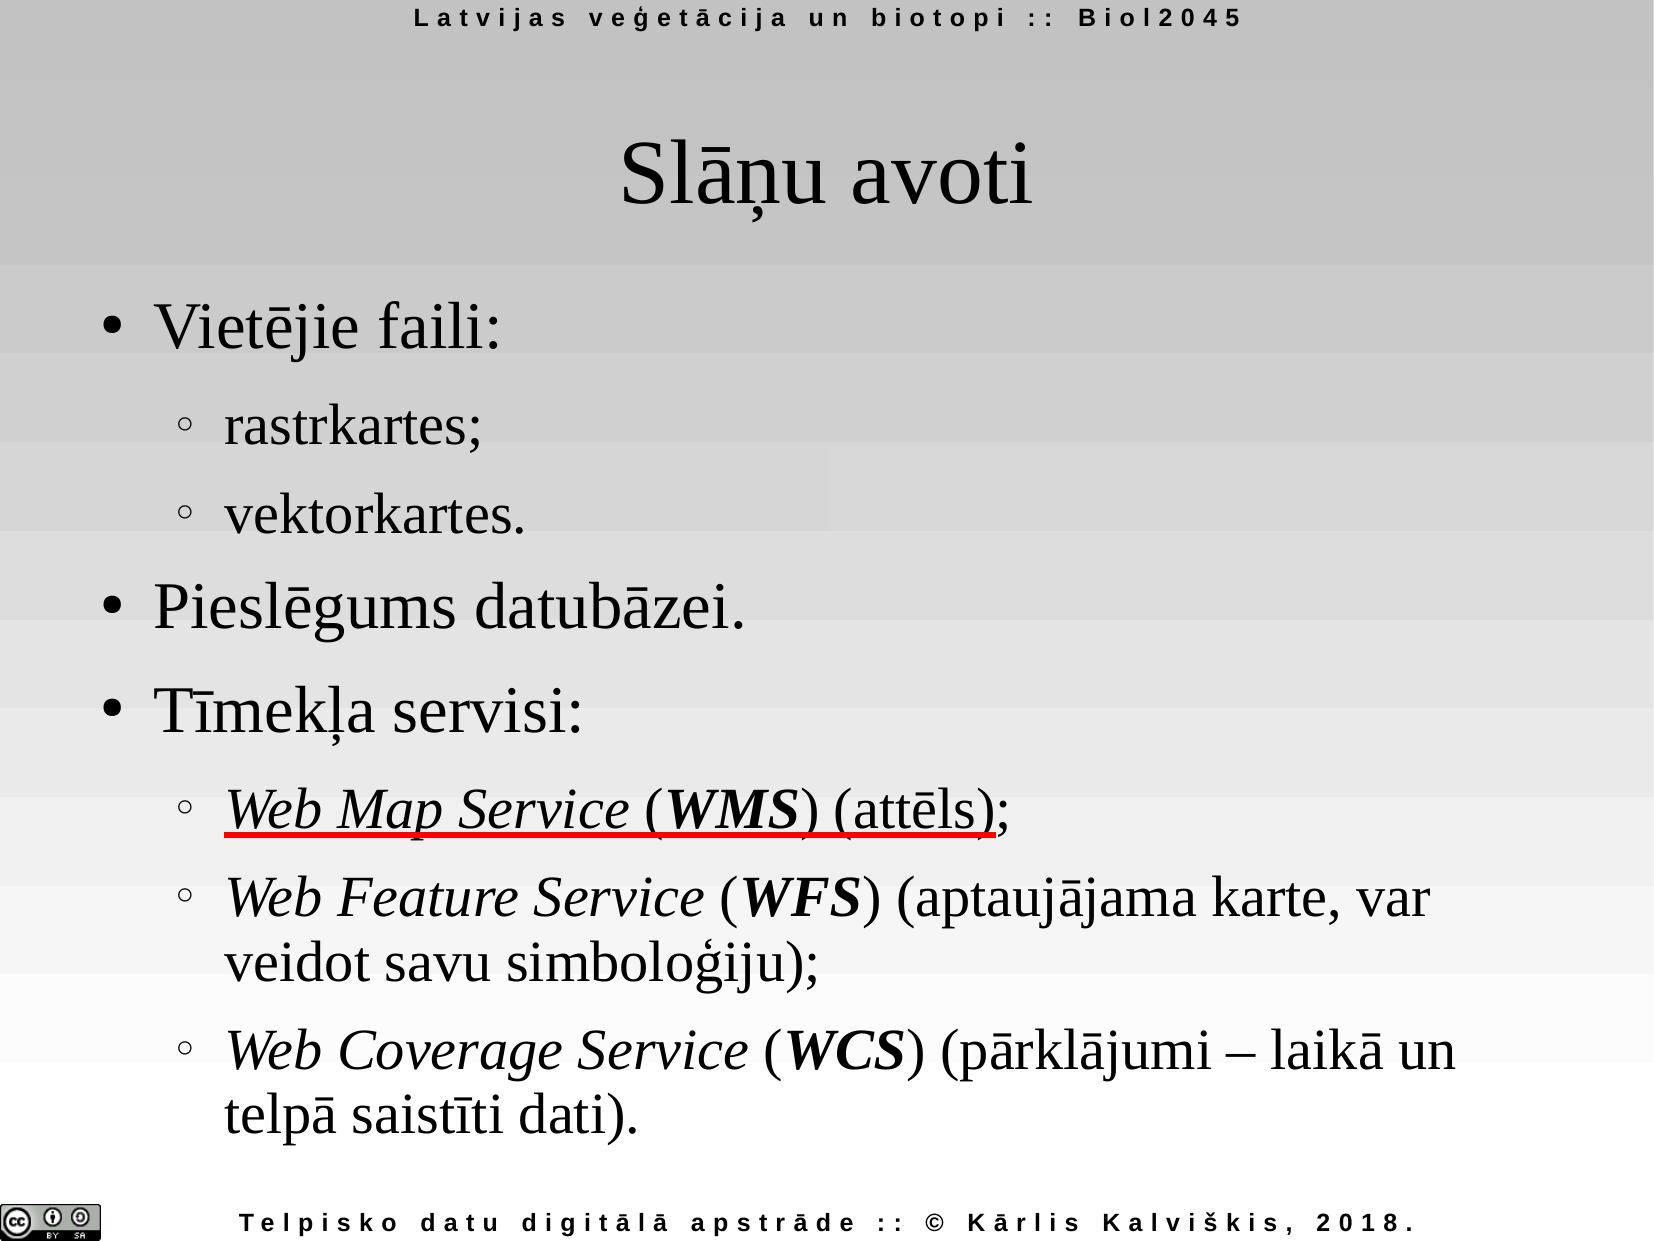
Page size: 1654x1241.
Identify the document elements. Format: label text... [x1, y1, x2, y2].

picture [0, 0, 1654, 1241]
title Slāņu avoti [29, 49, 1625, 296]
list Vietējie faili: rastrkartes; vektorkartes. Pieslēgums datubāzei. Tīmekļa servisi: Web Map Service (WMS) (attēls); Web Feature Service (WFS) (aptaujājama karte, var veidot savu simboloģiju); Web Coverage Service (WCS) (pārklājumi – laikā un telpā saistīti dati). [82, 289, 1571, 1113]
